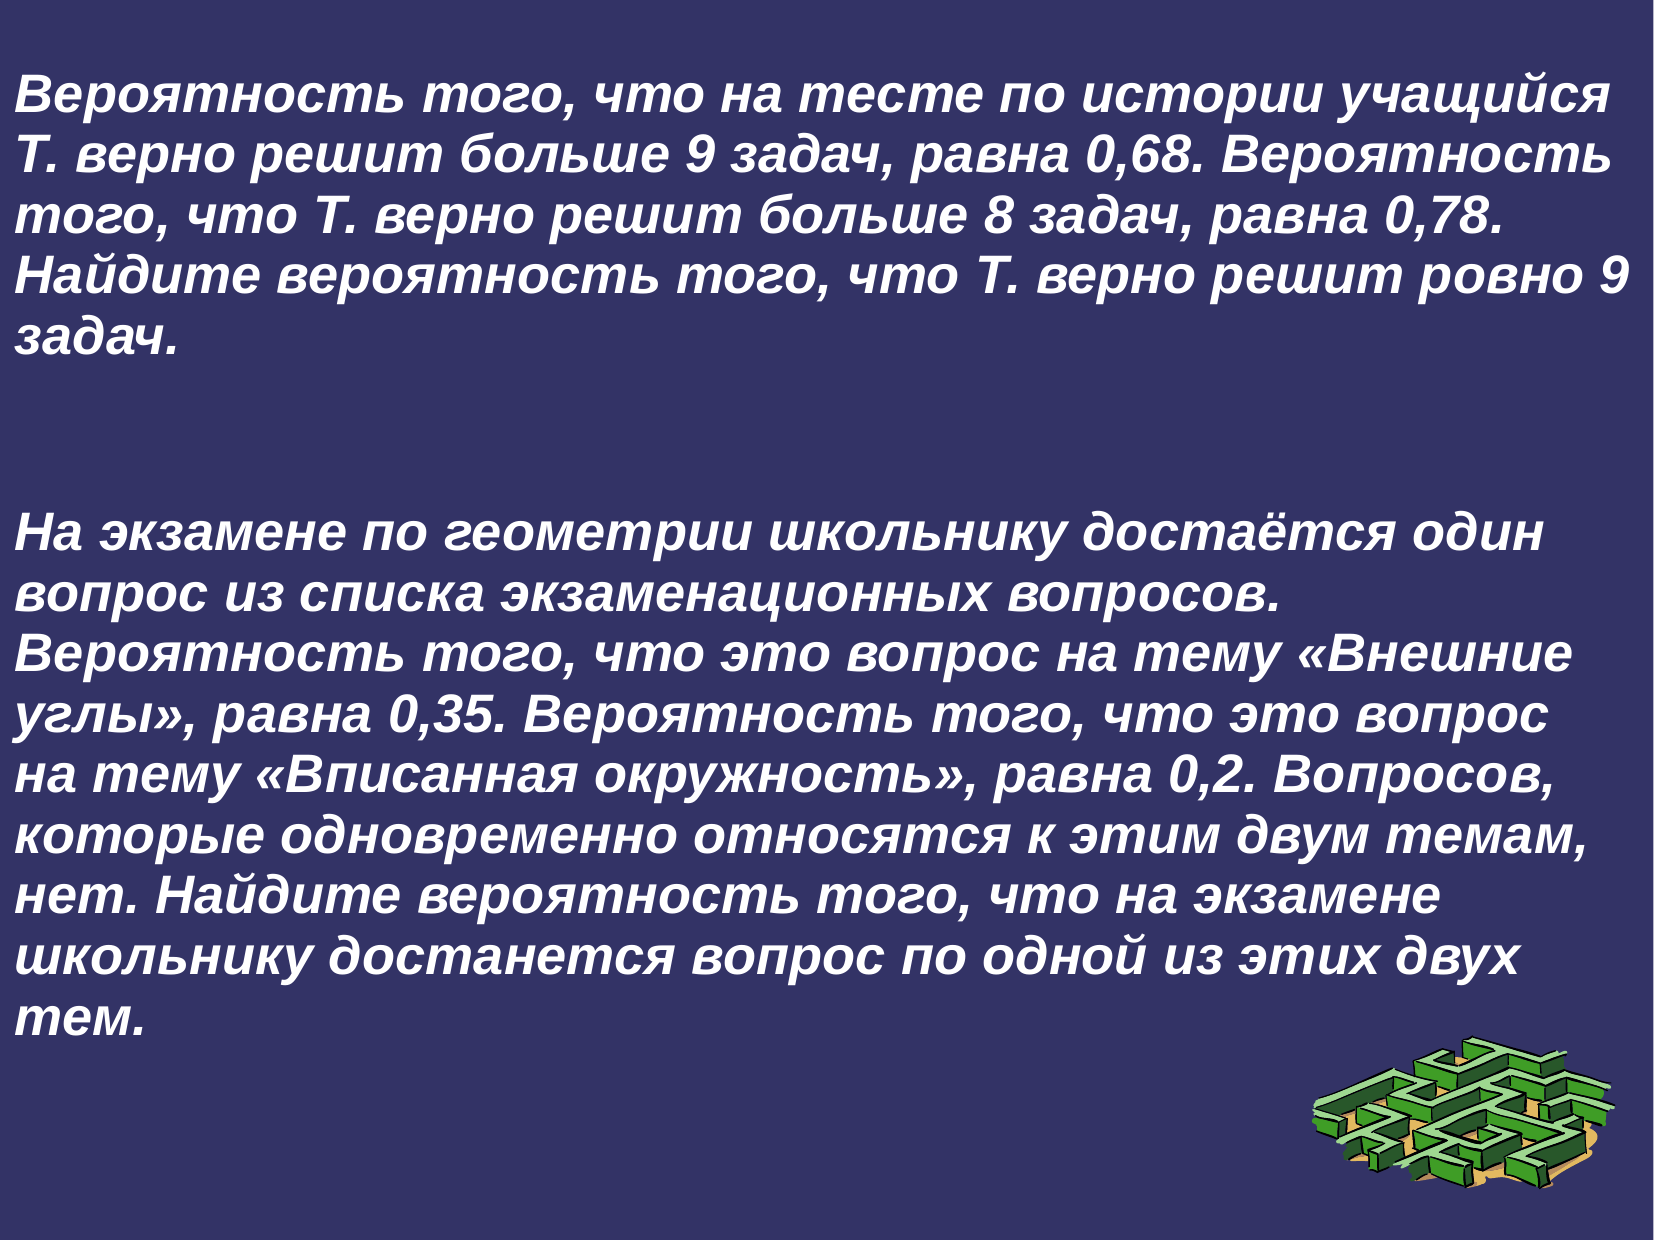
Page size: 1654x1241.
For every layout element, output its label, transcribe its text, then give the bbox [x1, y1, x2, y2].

text_box На экзамене по геометрии школьнику достаётся один вопрос из списка экзаменационных вопросов. Вероятность того, что это вопрос на тему «Внешние углы», равна 0,35. Вероятность того, что это вопрос на тему «Вписанная окружность», равна 0,2. Вопросов, которые одновременно относятся к этим двум темам, нет. Найдите вероятность того, что на экзамене школьнику достанется вопрос по одной из этих двух тем. [0, 494, 1640, 1063]
text_box Вероятность того, что на тесте по истории учащийся Т. верно решит больше 9 задач, равна 0,68. Вероятность того, что Т. верно решит больше 8 задач, равна 0,78. Найдите вероятность того, что Т. верно решит ровно 9 задач. [0, 56, 1654, 379]
